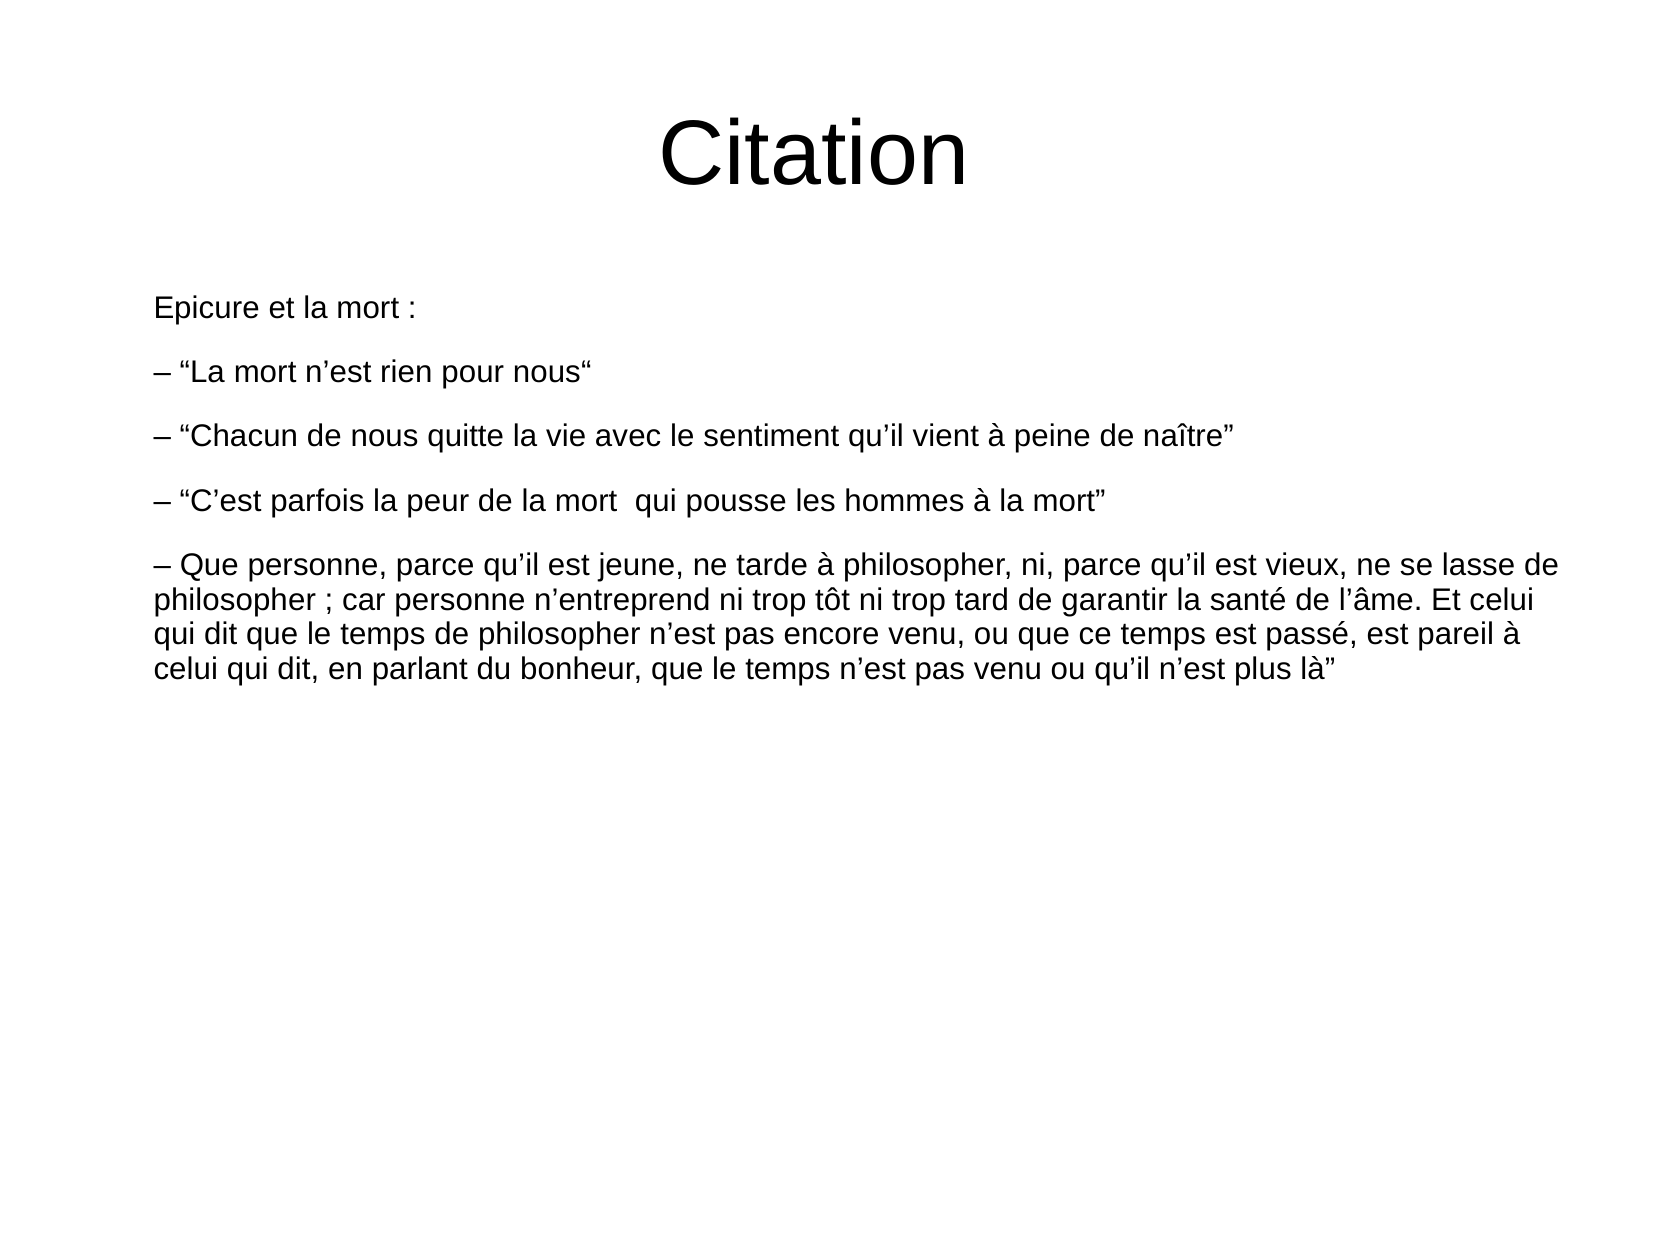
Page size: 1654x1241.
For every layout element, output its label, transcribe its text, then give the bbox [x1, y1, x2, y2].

title Citation [82, 49, 1571, 257]
list Epicure et la mort : – “La mort n’est rien pour nous“ – “Chacun de nous quitte la vie avec le sentiment qu’il vient à peine de naître” – “C’est parfois la peur de la mort qui pousse les hommes à la mort” – Que personne, parce qu’il est jeune, ne tarde à philosopher, ni, parce qu’il est vieux, ne se lasse de philosopher ; car personne n’entreprend ni trop tôt ni trop tard de garantir la santé de l’âme. Et celui qui dit que le temps de philosopher n’est pas encore venu, ou que ce temps est passé, est pareil à celui qui dit, en parlant du bonheur, que le temps n’est pas venu ou qu’il n’est plus là” [82, 290, 1571, 1109]
